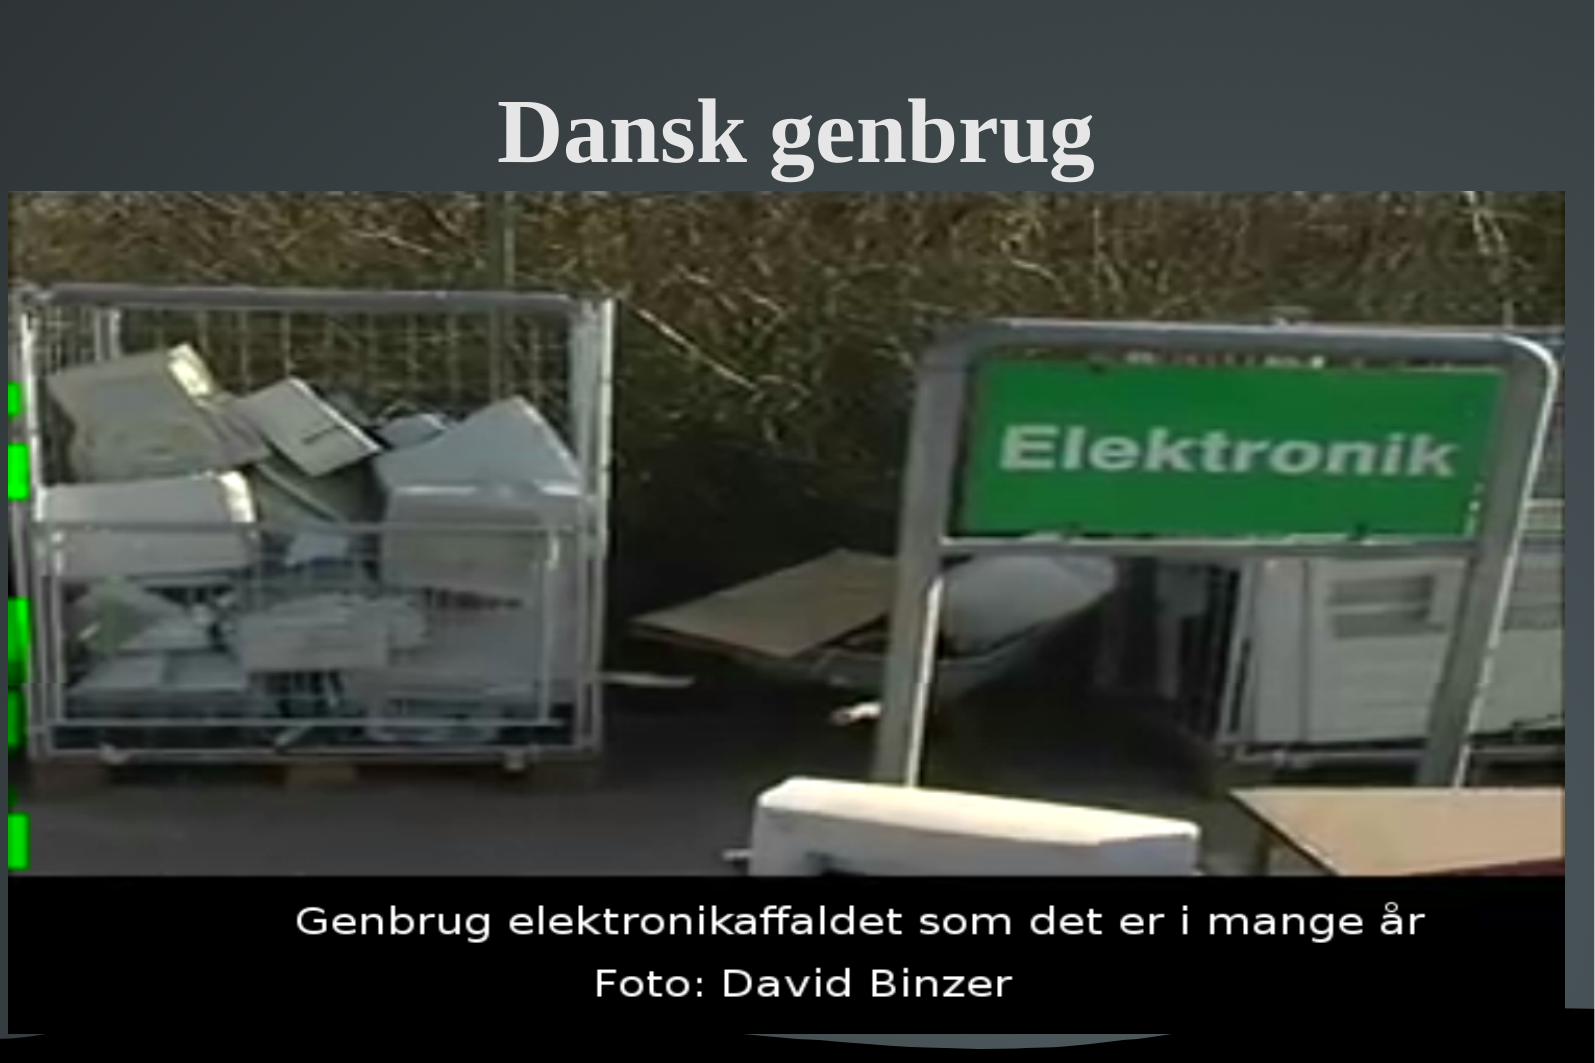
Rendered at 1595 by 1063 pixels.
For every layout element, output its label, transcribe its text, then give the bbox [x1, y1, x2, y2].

picture [0, 0, 1595, 1063]
title Dansk genbrug [79, 31, 1515, 191]
